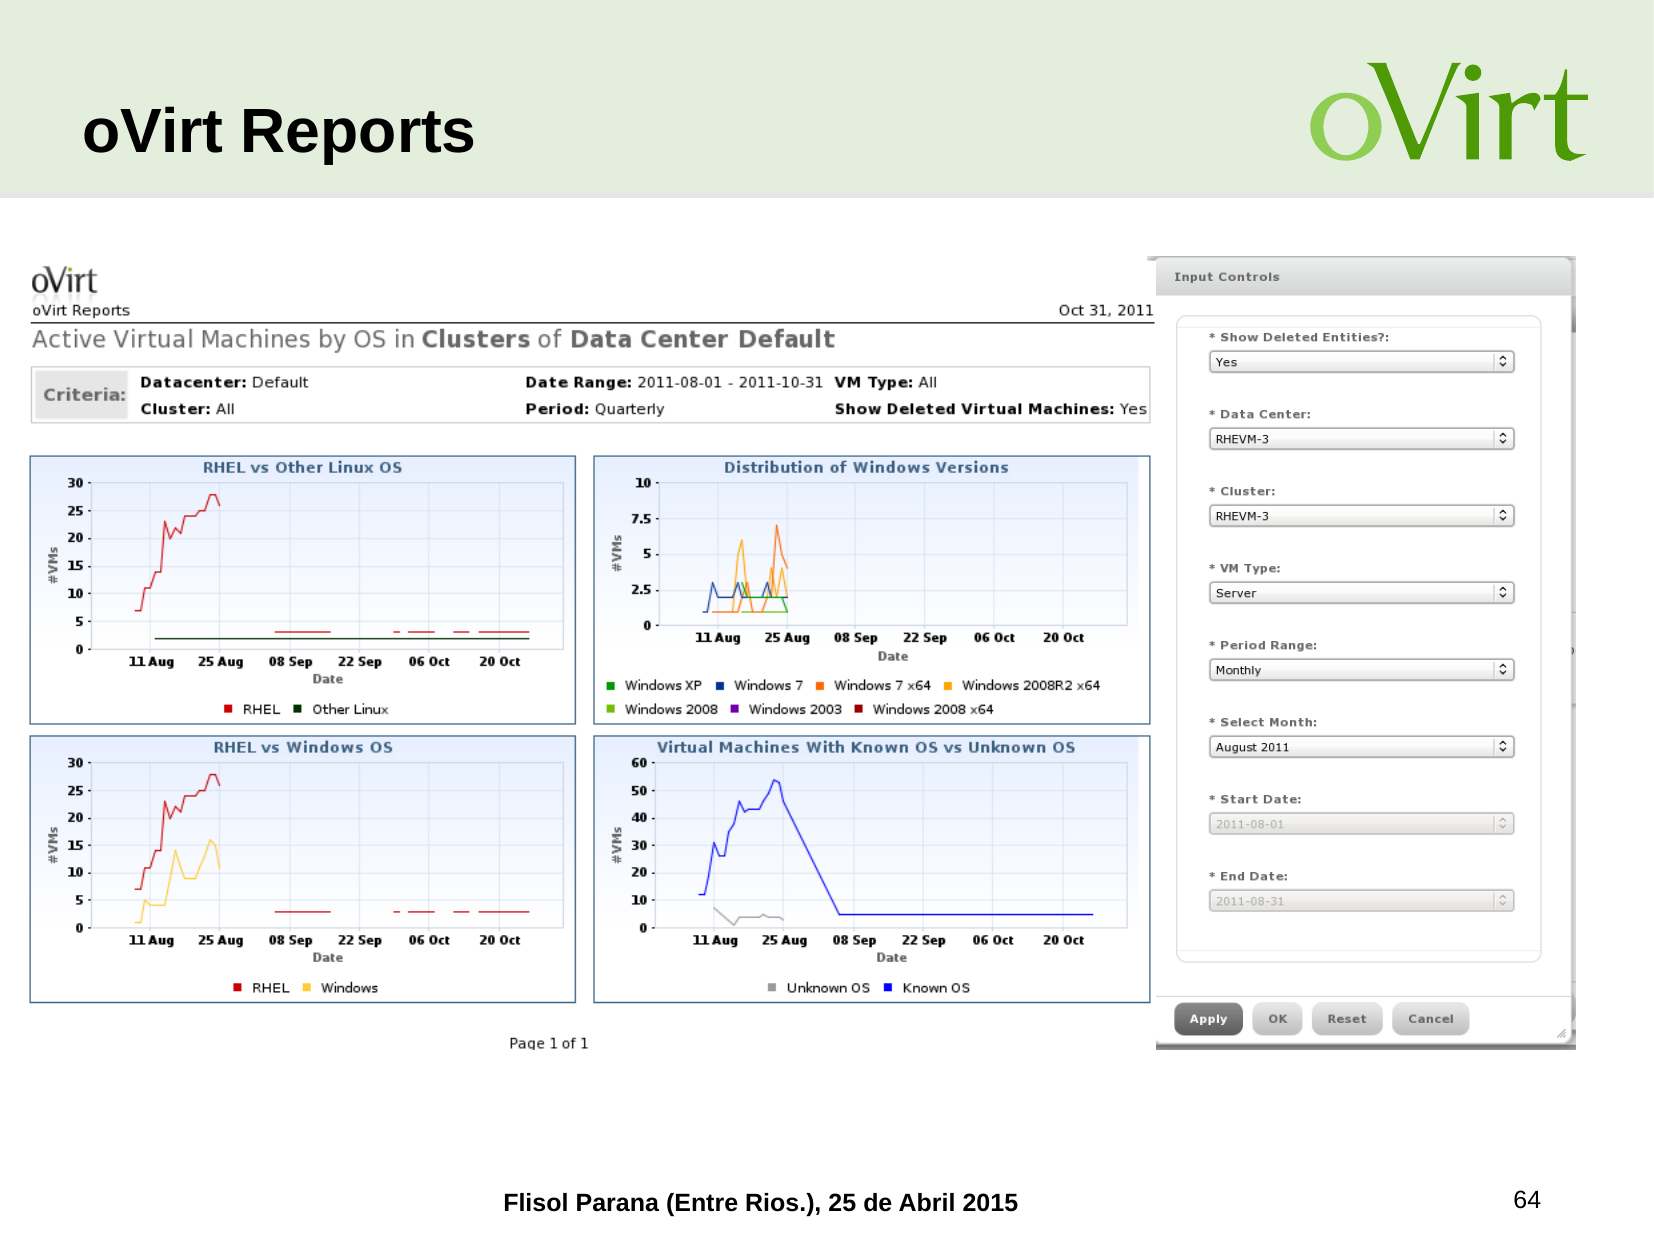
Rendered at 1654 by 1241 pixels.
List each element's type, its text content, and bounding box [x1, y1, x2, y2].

picture [23, 256, 1576, 1051]
title oVirt Reports [82, 37, 1571, 226]
